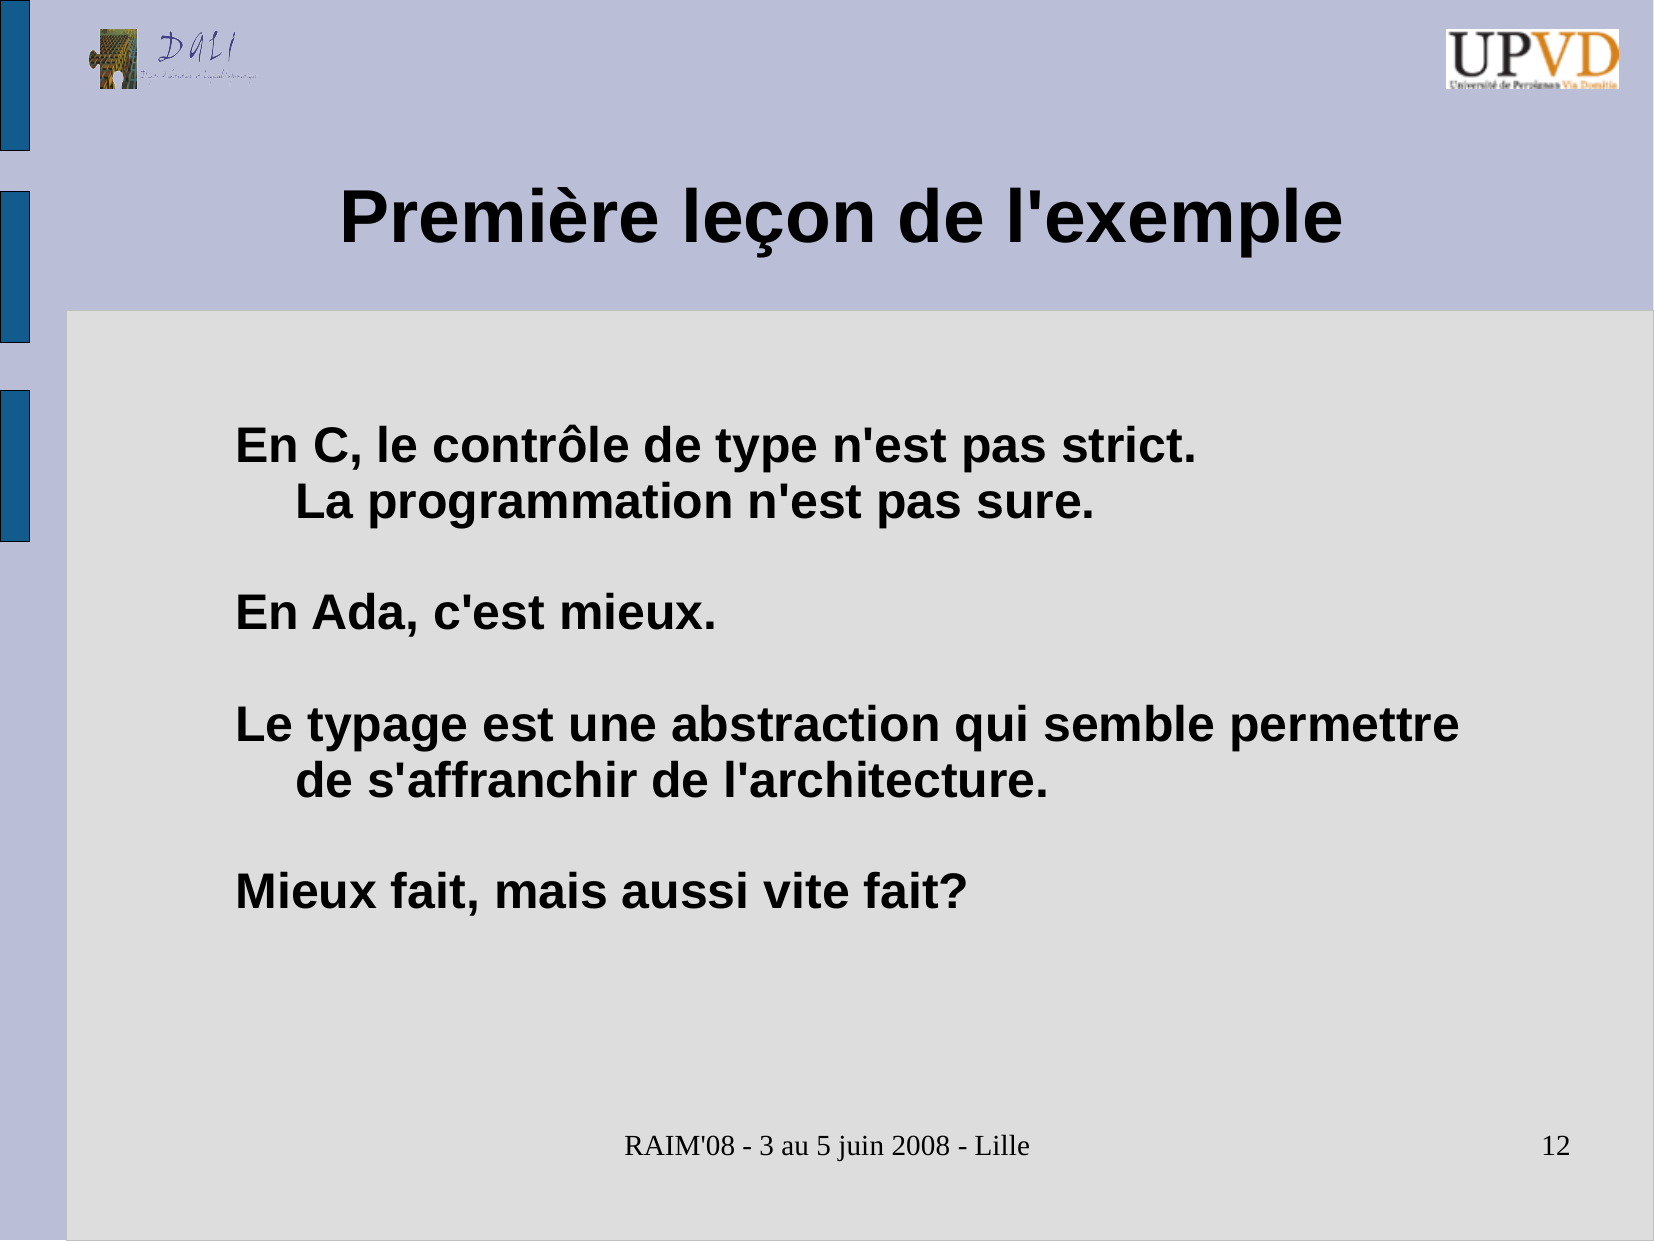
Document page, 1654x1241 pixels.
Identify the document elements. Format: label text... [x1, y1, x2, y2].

text_box En C, le contrôle de type n'est pas strict. La programmation n'est pas sure. En Ada, c'est mieux. Le typage est une abstraction qui semble permettre de s'affranchir de l'architecture. Mieux fait, mais aussi vite fait? [206, 409, 1494, 938]
picture [1446, 29, 1619, 89]
picture [88, 29, 261, 89]
text_box Première leçon de l'exemple [324, 166, 1360, 266]
